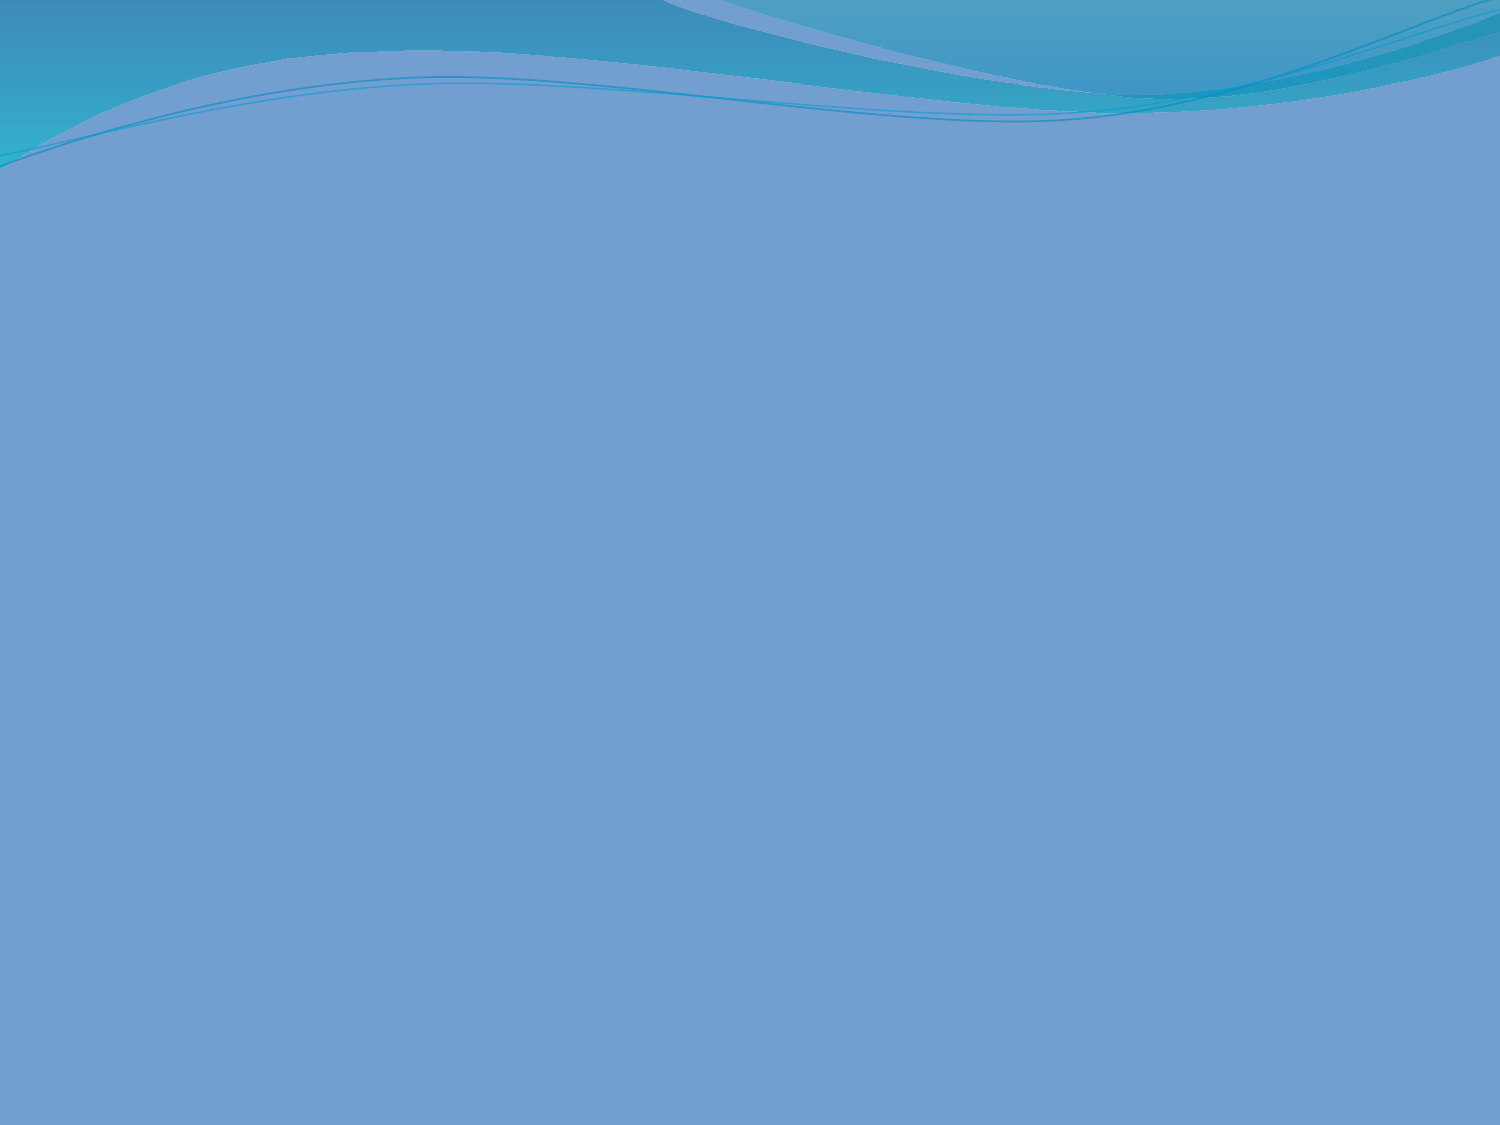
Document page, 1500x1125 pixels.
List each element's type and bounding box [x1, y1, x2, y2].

picture [1290, 68, 1306, 74]
